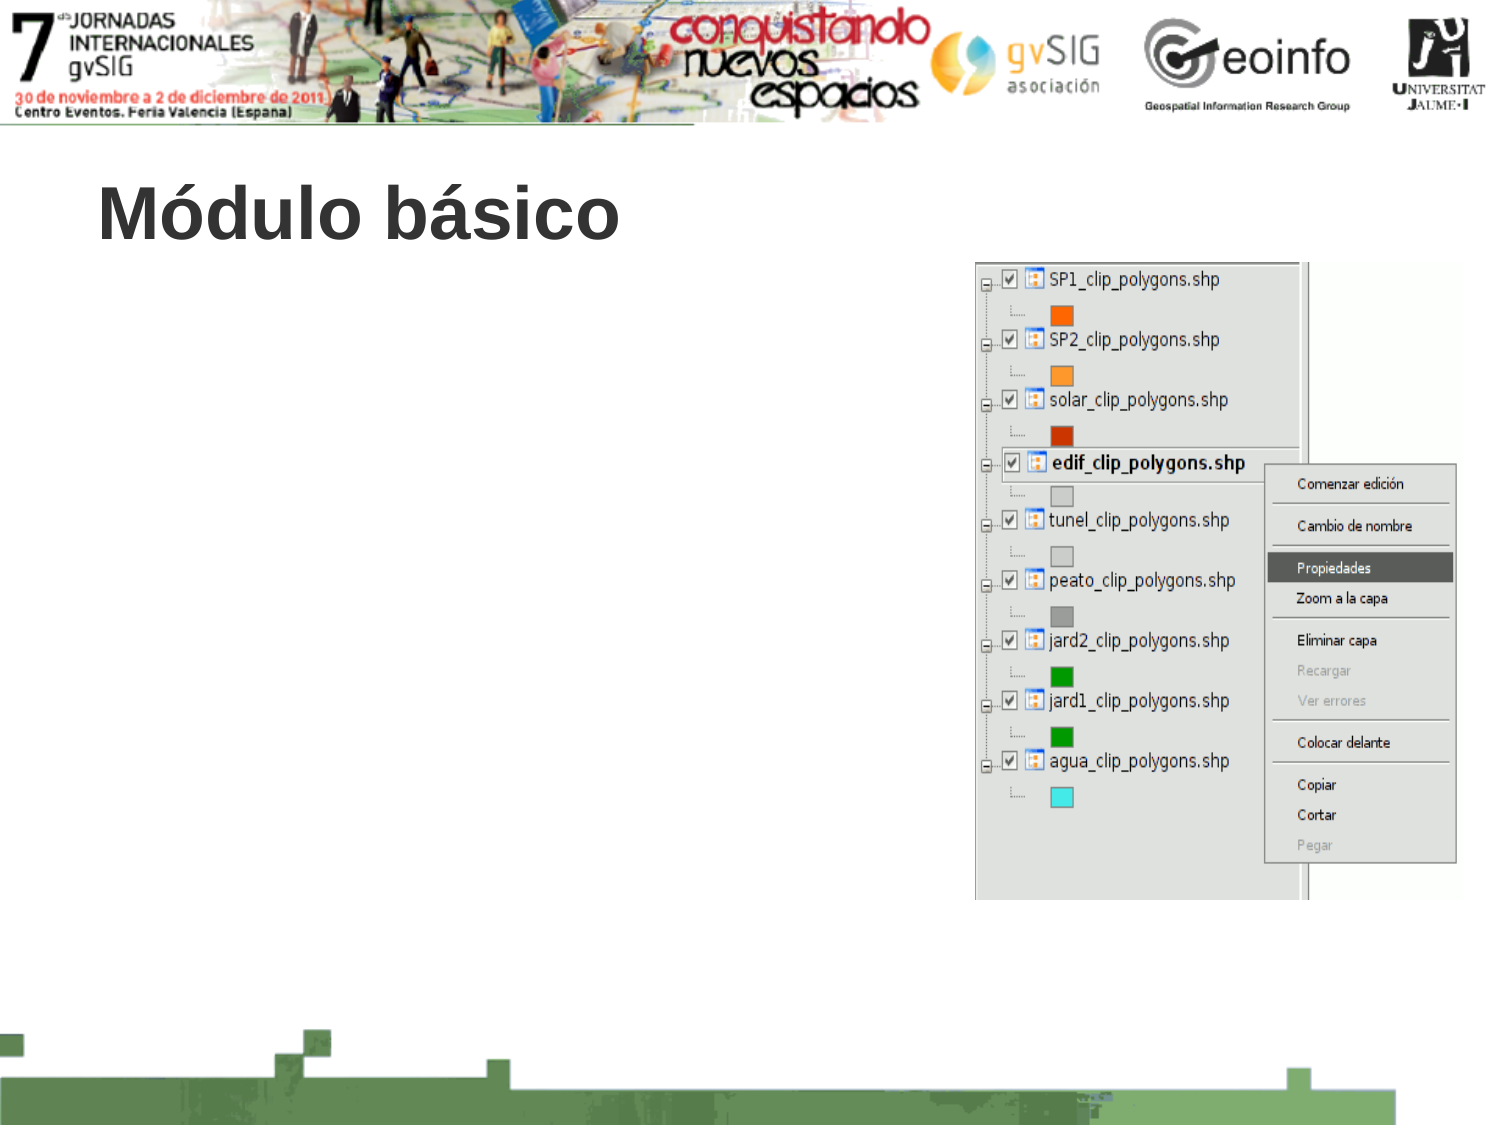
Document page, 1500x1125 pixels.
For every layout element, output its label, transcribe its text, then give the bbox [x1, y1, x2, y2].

picture [0, 0, 1500, 1125]
title Módulo básico [97, 155, 1401, 273]
